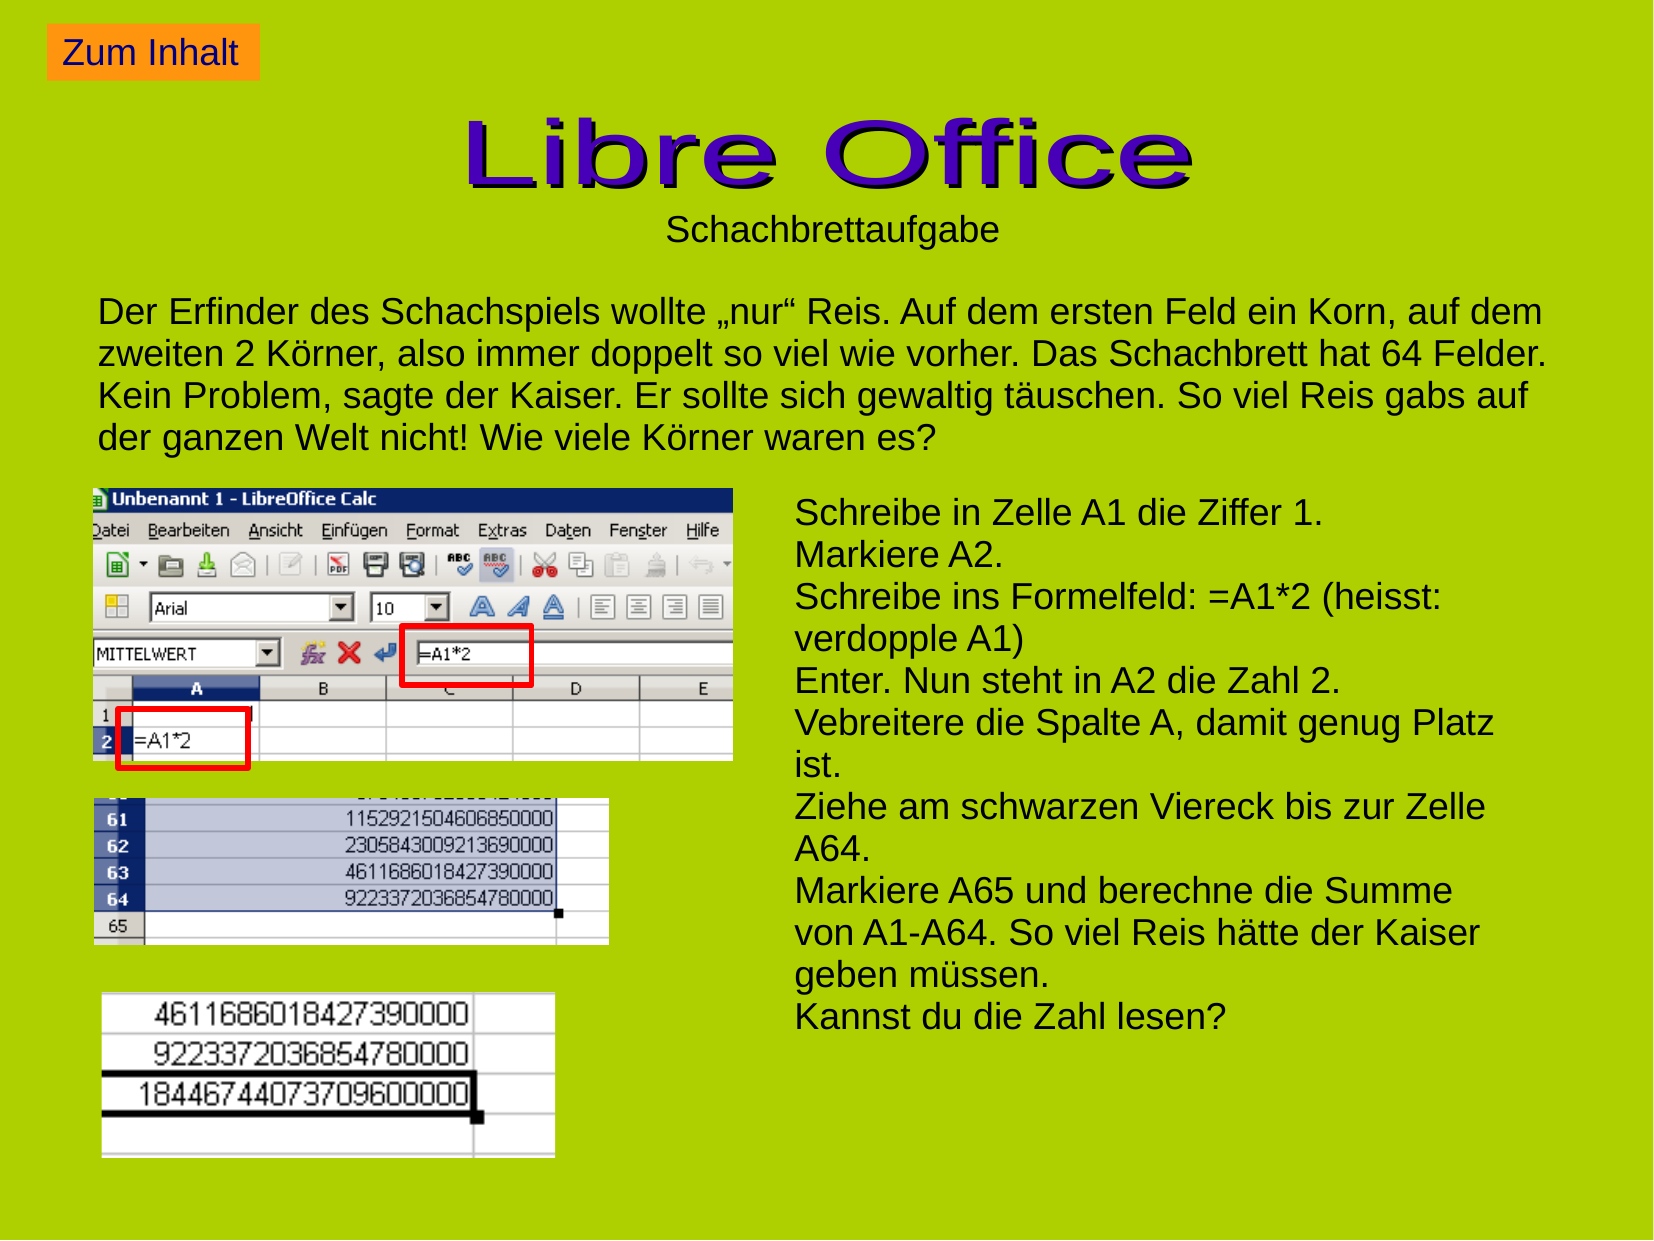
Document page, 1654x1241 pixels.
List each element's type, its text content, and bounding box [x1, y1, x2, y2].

text_box Zum Inhalt [47, 23, 260, 81]
picture [121, 712, 245, 761]
picture [94, 798, 609, 945]
text_box Schachbrettaufgabe [460, 201, 1205, 259]
text_box Schreibe in Zelle A1 die Ziffer 1. Markiere A2. Schreibe ins Formelfeld: =A1*2 (heisst: verdopple A1) Enter. Nun steht in A2 die Zahl 2. Vebreitere die Spalte A, damit genug Platz ist. Ziehe am schwarzen Viereck bis zur Zelle A64. Markiere A65 und berechne die Summe von A1-A64. So viel Reis hätte der Kaiser geben müssen. Kannst du die Zahl lesen? [779, 484, 1512, 1046]
picture [101, 992, 556, 1158]
text_box Der Erfinder des Schachspiels wollte „nur“ Reis. Auf dem ersten Feld ein Korn, auf dem zweiten 2 Körner, also immer doppelt so viel wie vorher. Das Schachbrett hat 64 Felder. Kein Problem, sagte der Kaiser. Er sollte sich gewaltig täuschen. So viel Reis gabs auf der ganzen Welt nicht! Wie viele Körner waren es? [82, 283, 1571, 467]
title Libre Office [82, 49, 1571, 257]
picture [93, 488, 733, 761]
